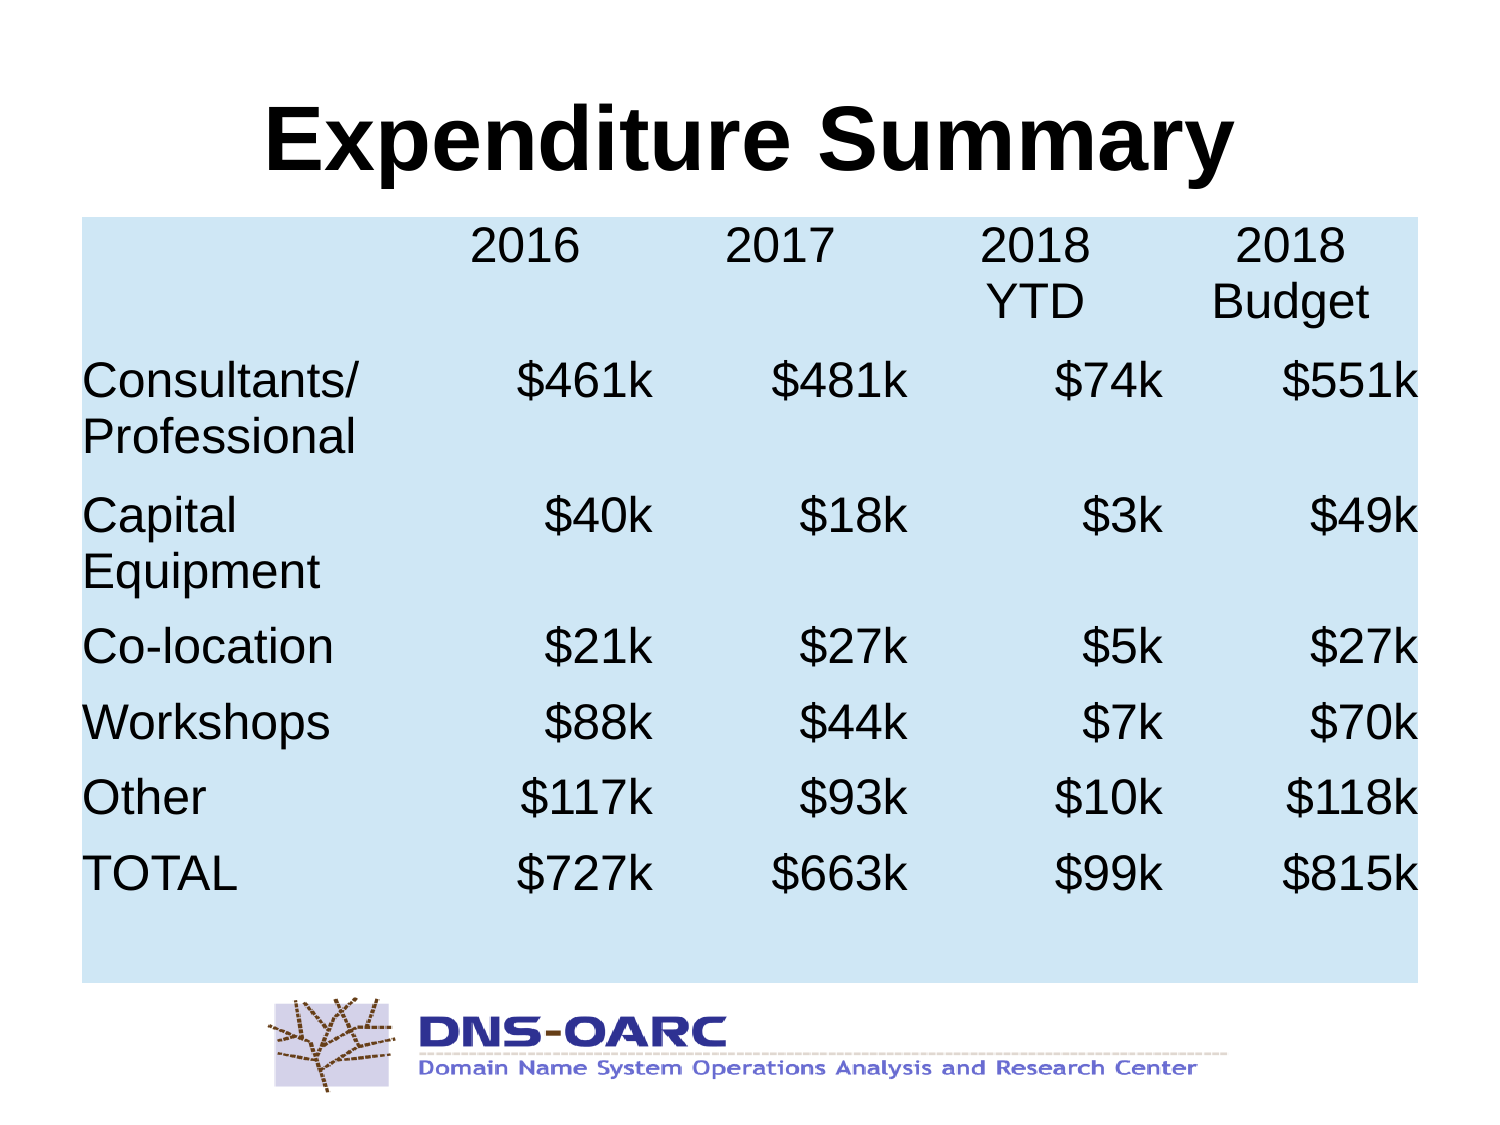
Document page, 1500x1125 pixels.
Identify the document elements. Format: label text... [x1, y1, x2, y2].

table_cell $815k [1163, 845, 1418, 921]
table_cell $663k [653, 845, 908, 921]
table_cell Co-location [82, 618, 398, 694]
table_cell $3k [908, 487, 1163, 618]
title Expenditure Summary [75, 52, 1425, 226]
table_cell $481k [653, 352, 908, 487]
table_cell $18k [653, 487, 908, 618]
table_cell $74k [908, 352, 1163, 487]
table_cell $93k [653, 770, 908, 845]
table_cell $27k [1163, 618, 1418, 694]
table_cell $727k [398, 845, 653, 921]
table_cell $7k [908, 694, 1163, 770]
table_cell $117k [398, 770, 653, 845]
table_cell $40k [398, 487, 653, 618]
table_cell Other [82, 770, 398, 845]
table_header 2016 [398, 217, 653, 352]
table_cell $99k [908, 845, 1163, 921]
table_cell Capital Equipment [82, 487, 398, 618]
table_header [82, 217, 398, 352]
table_cell [82, 921, 398, 983]
table_cell $461k [398, 352, 653, 487]
picture [214, 991, 1259, 1099]
table_cell $70k [1163, 694, 1418, 770]
table_cell $44k [653, 694, 908, 770]
table_cell $88k [398, 694, 653, 770]
table_cell $21k [398, 618, 653, 694]
table_cell [398, 921, 653, 983]
table_header 2018 YTD [908, 217, 1163, 352]
table_cell $10k [908, 770, 1163, 845]
table_cell $5k [908, 618, 1163, 694]
table_cell Workshops [82, 694, 398, 770]
table_cell TOTAL [82, 845, 398, 921]
table_cell $27k [653, 618, 908, 694]
table_cell Consultants/ Professional [82, 352, 398, 487]
table_cell [653, 921, 908, 983]
table_header 2018 Budget [1163, 217, 1418, 352]
table_cell $551k [1163, 352, 1418, 487]
table_cell [1163, 921, 1418, 983]
table_header 2017 [653, 217, 908, 352]
table_cell [908, 921, 1163, 983]
table_cell $118k [1163, 770, 1418, 845]
table_cell $49k [1163, 487, 1418, 618]
